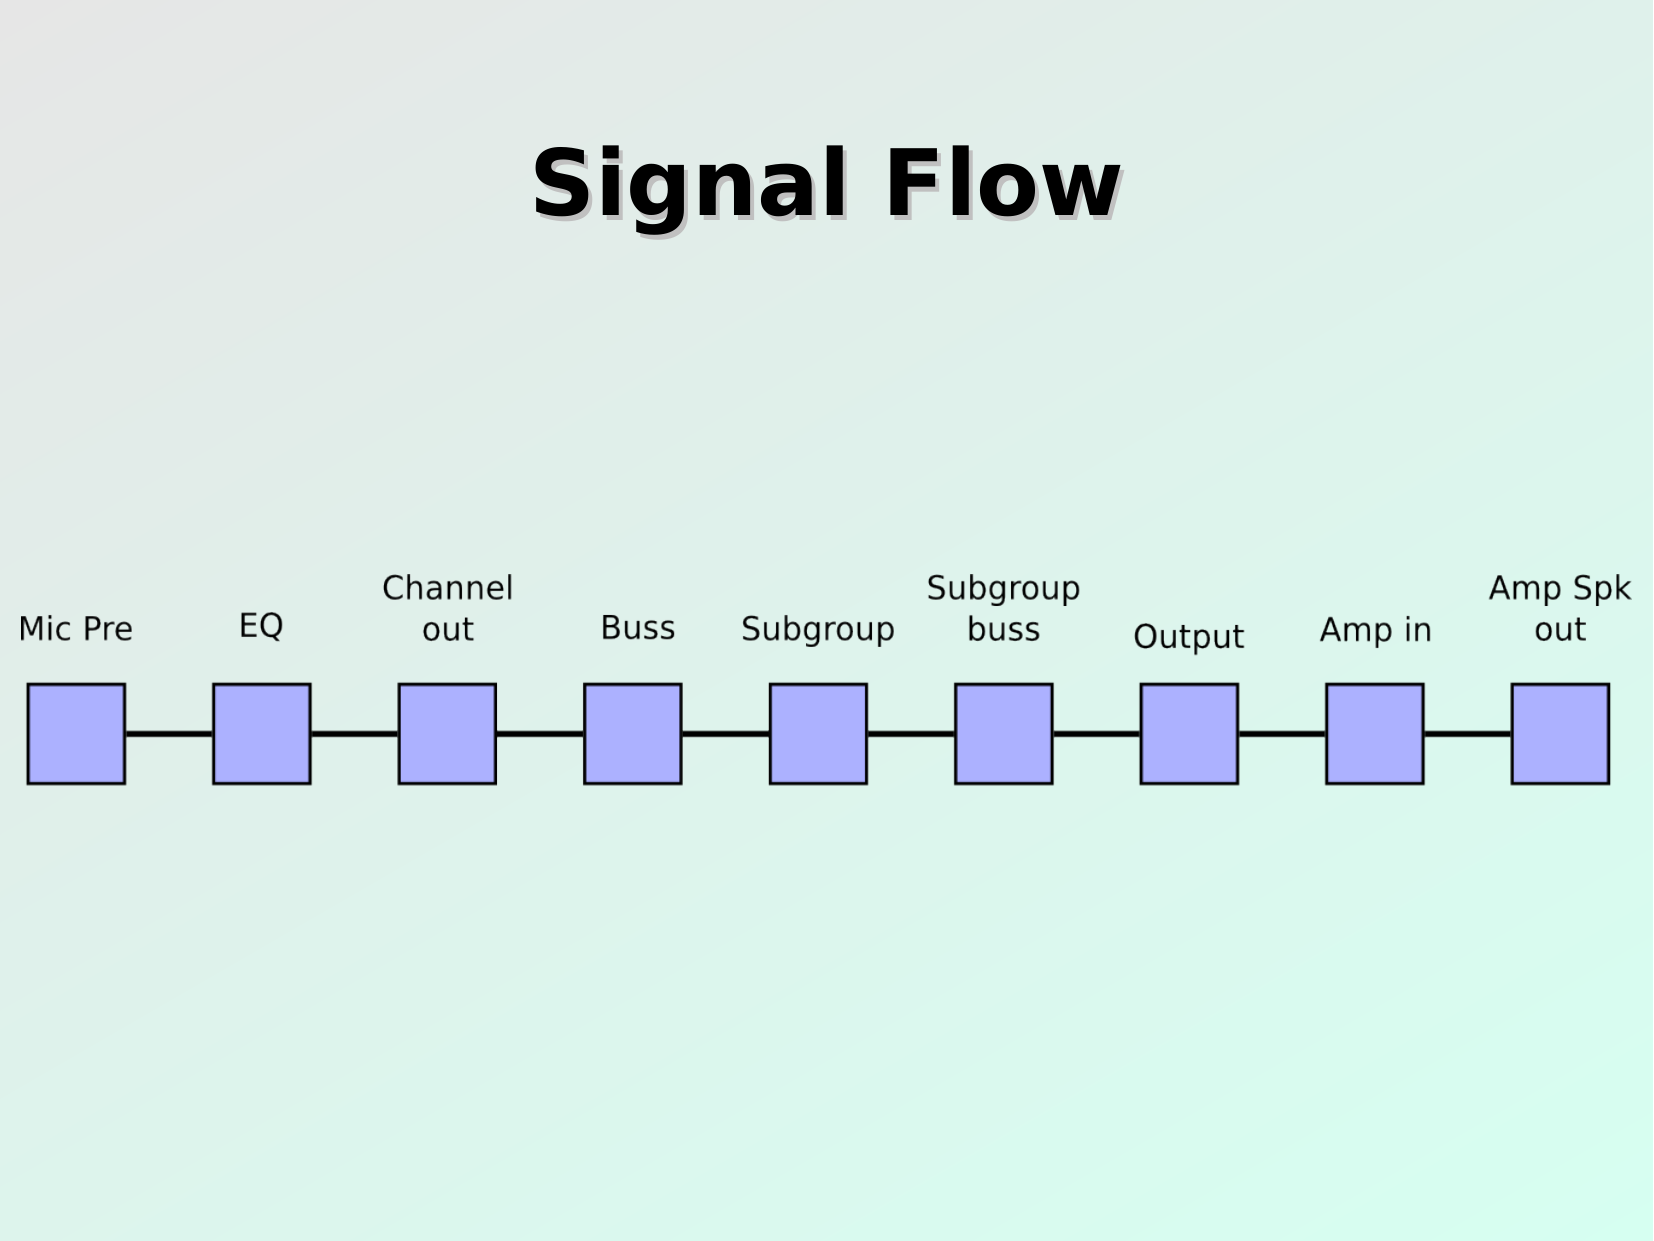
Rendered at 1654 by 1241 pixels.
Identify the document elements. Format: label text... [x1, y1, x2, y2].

title Signal Flow [121, 120, 1533, 248]
picture [21, 574, 1632, 1241]
